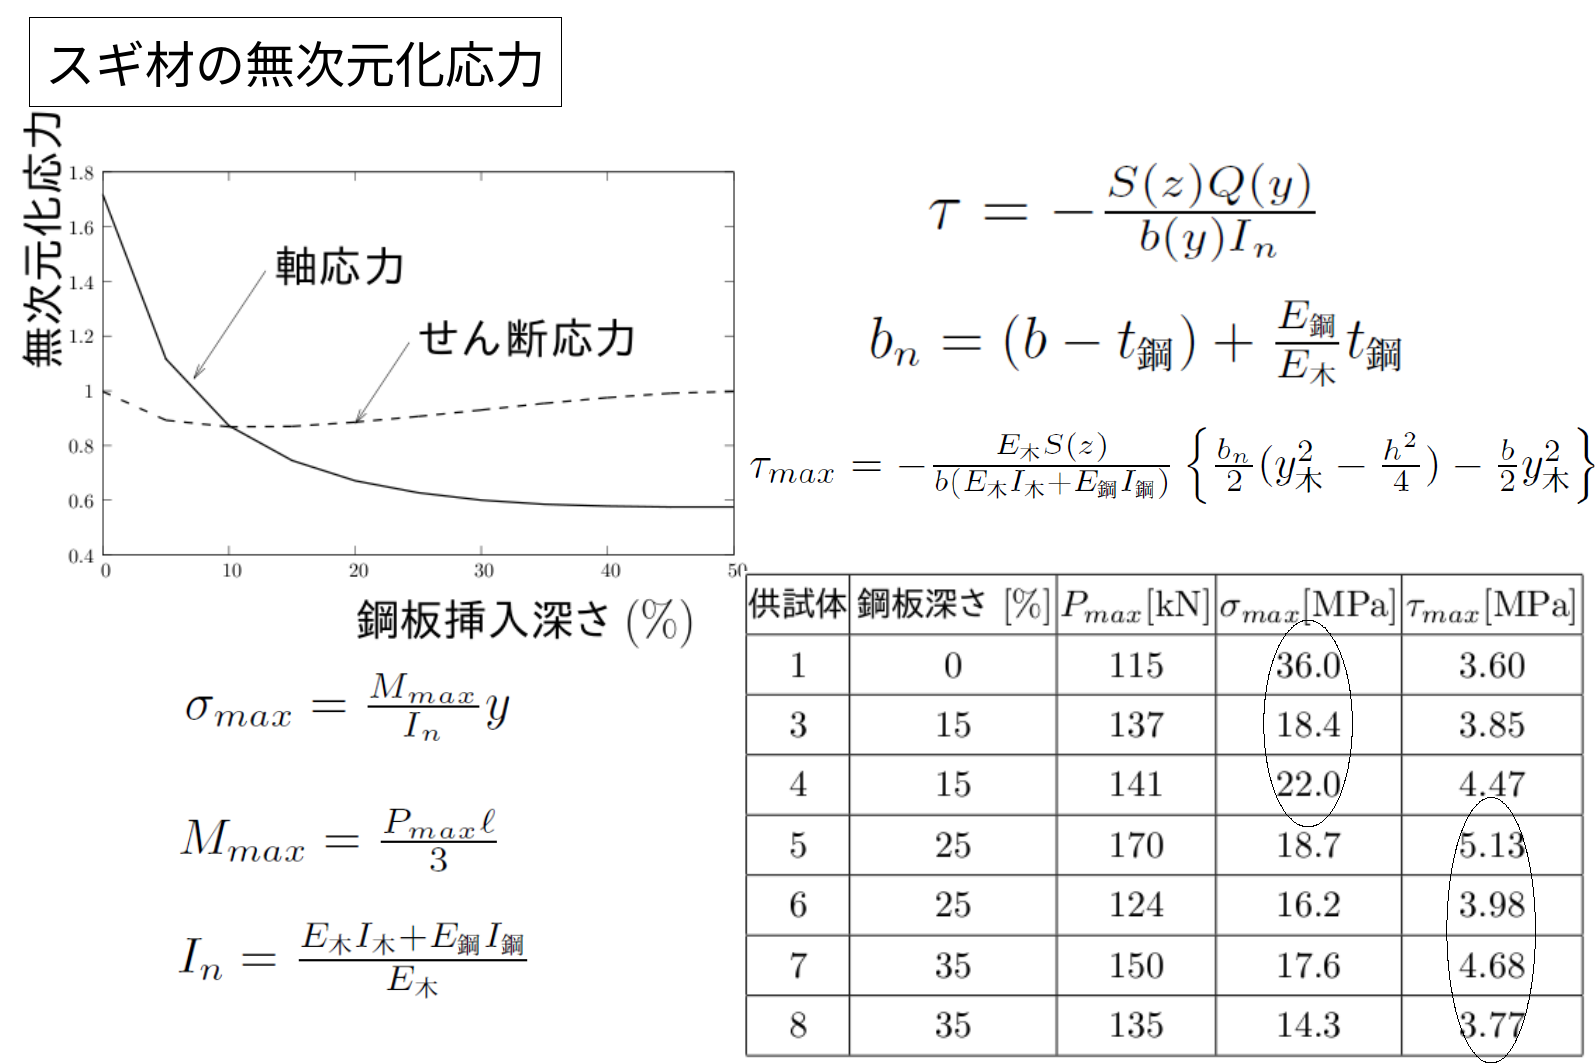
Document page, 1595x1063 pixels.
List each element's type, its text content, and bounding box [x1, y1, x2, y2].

picture [165, 767, 532, 898]
picture [177, 915, 536, 1000]
text_box スギ材の無次元化応力 [29, 17, 562, 107]
picture [11, 88, 1595, 1062]
